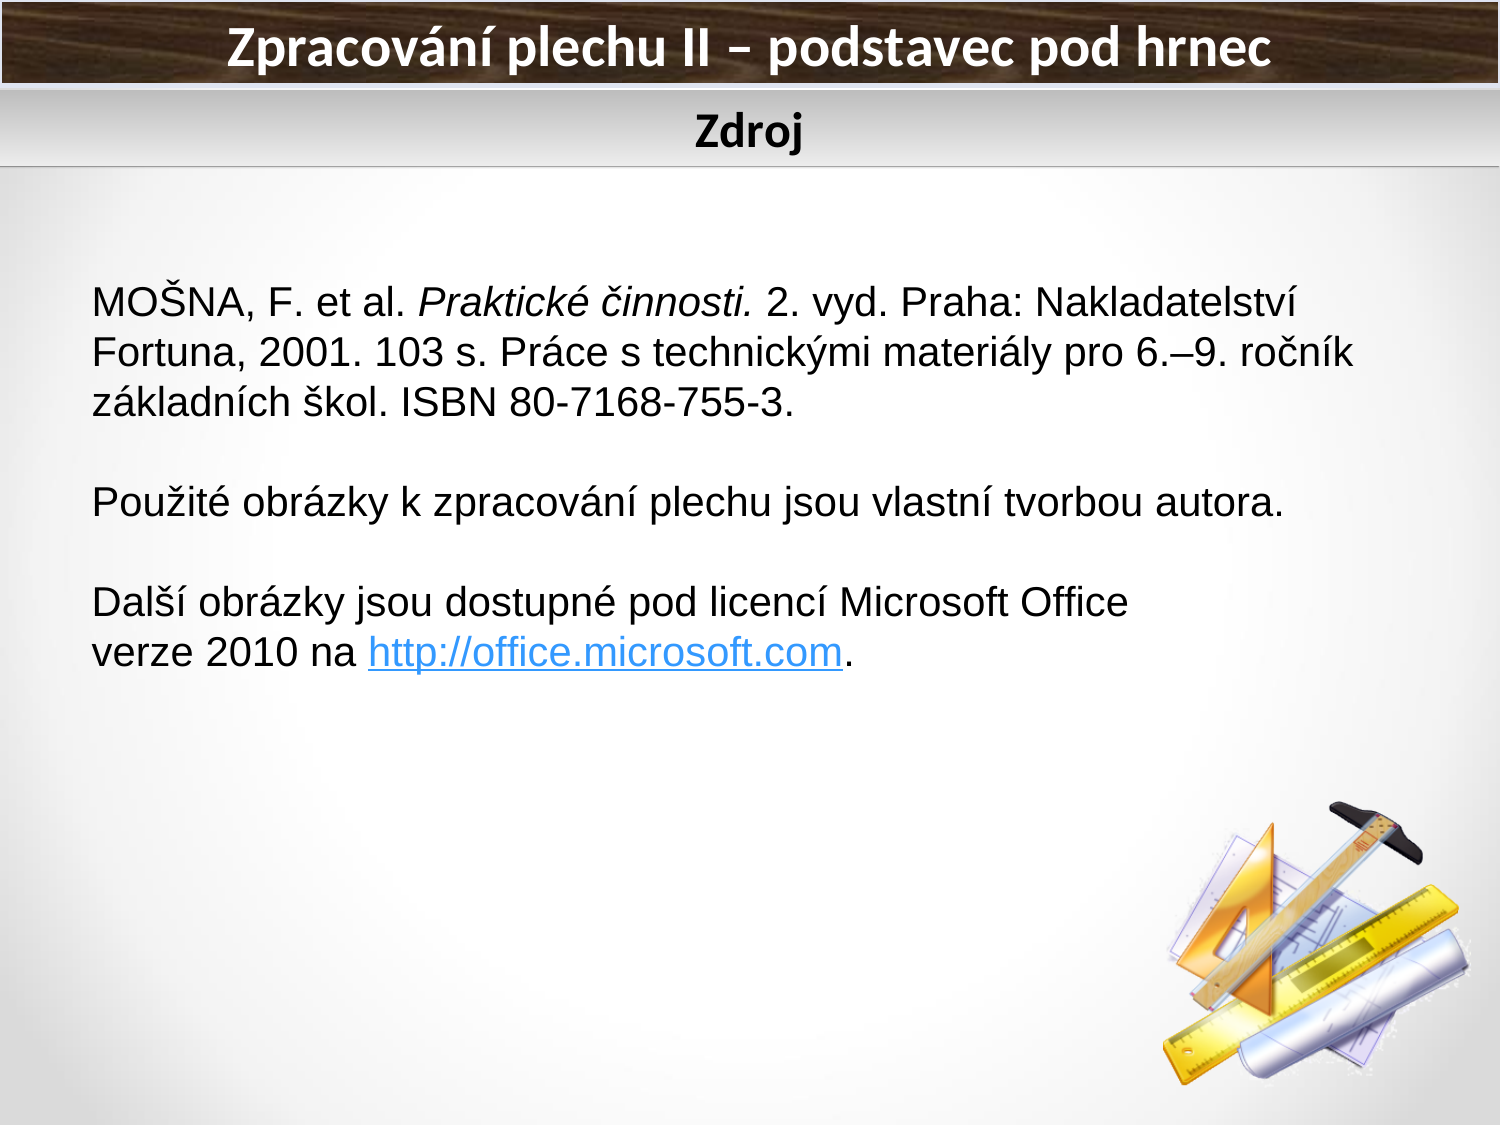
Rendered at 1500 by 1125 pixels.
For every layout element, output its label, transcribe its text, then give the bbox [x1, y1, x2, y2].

text_box Zdroj [0, 90, 1500, 166]
picture [0, 166, 1500, 1125]
text_box MOŠNA, F. et al. Praktické činnosti. 2. vyd. Praha: Nakladatelství Fortuna, 2001. 103 s. Práce s technickými materiály pro 6.–9. ročník základních škol. ISBN 80-7168-755-3. Použité obrázky k zpracování plechu jsou vlastní tvorbou autora. Další obrázky jsou dostupné pod licencí Microsoft Office verze 2010 na http://office.microsoft.com. [76, 267, 1459, 683]
picture [0, 86, 1500, 90]
text_box Zpracování plechu II – podstavec pod hrnec [0, 0, 1500, 86]
